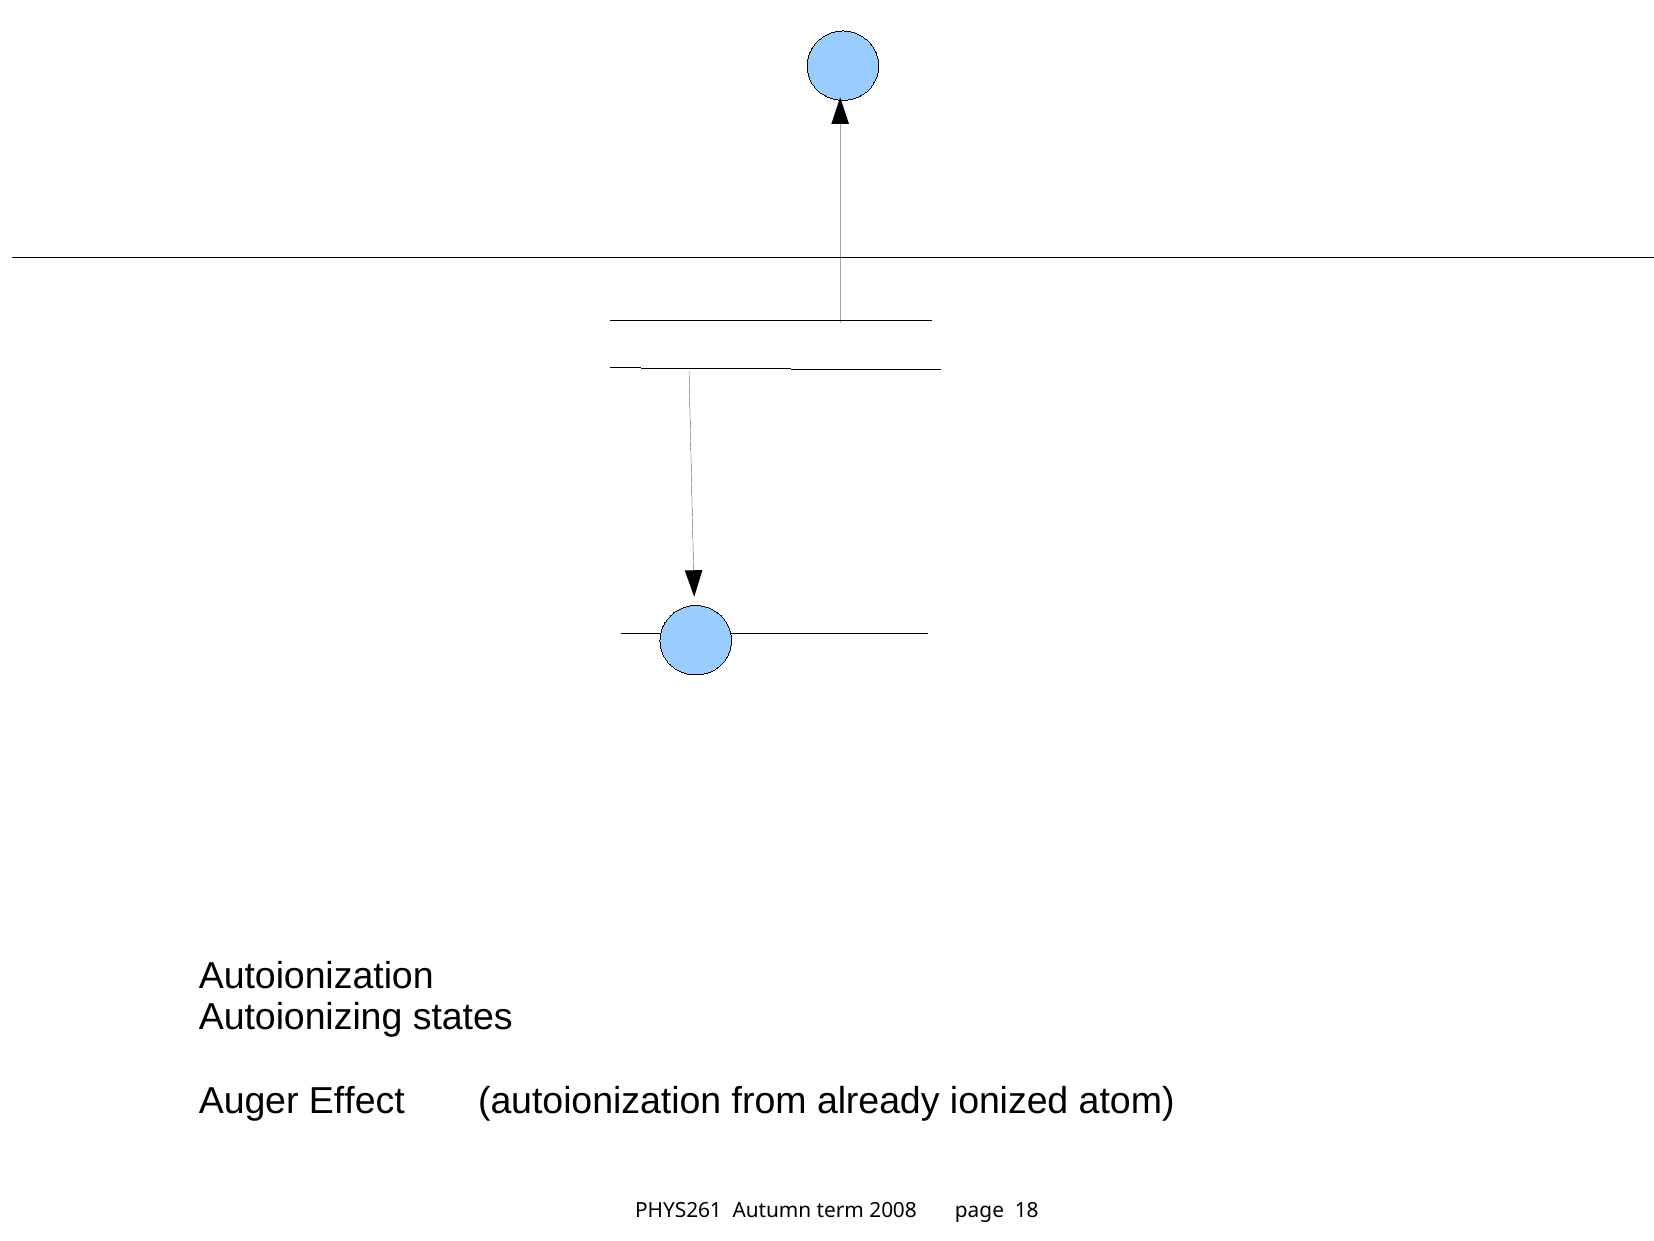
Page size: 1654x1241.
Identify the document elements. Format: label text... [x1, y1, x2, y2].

text_box Autoionization Autoionizing states Auger Effect (autoionization from already ionized atom) [184, 946, 1322, 1182]
text_box [659, 605, 732, 675]
text_box [807, 30, 879, 101]
